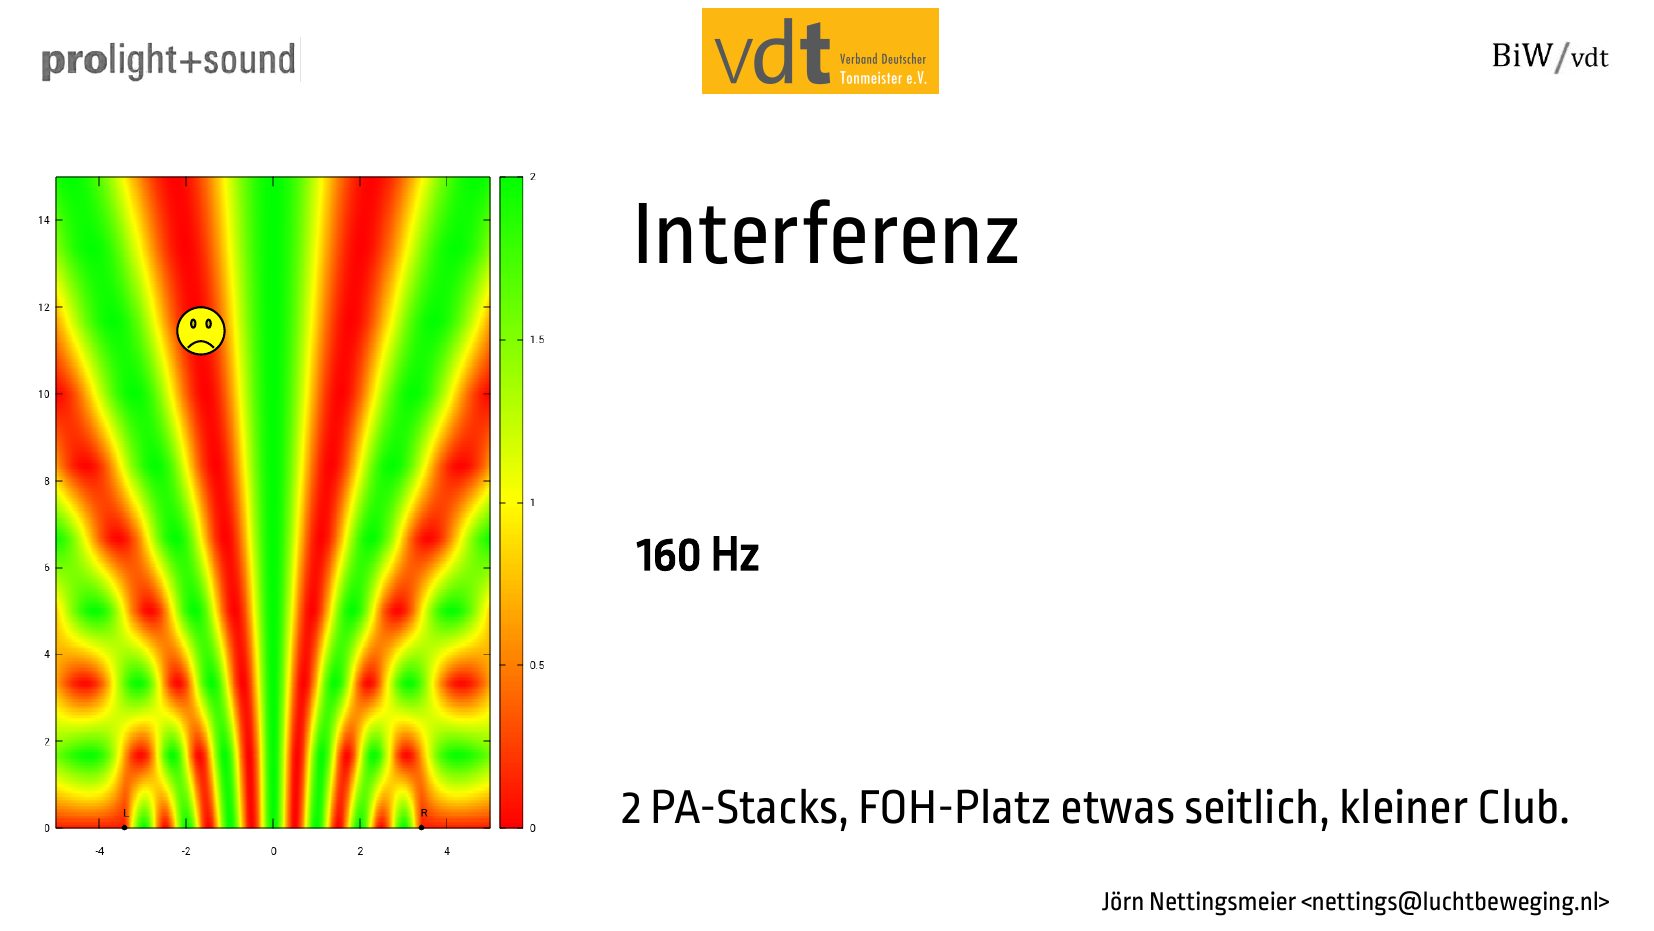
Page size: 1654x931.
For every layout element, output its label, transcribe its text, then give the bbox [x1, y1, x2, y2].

picture [702, 8, 939, 94]
picture [1490, 39, 1613, 75]
text_box 160 Hz [637, 481, 1572, 628]
text_box 2 PA-Stacks, FOH-Platz etwas seitlich, kleiner Club. [556, 735, 1571, 882]
text_box [177, 307, 225, 355]
title Interferenz [556, 185, 1571, 285]
picture [23, 141, 556, 886]
picture [37, 37, 301, 82]
